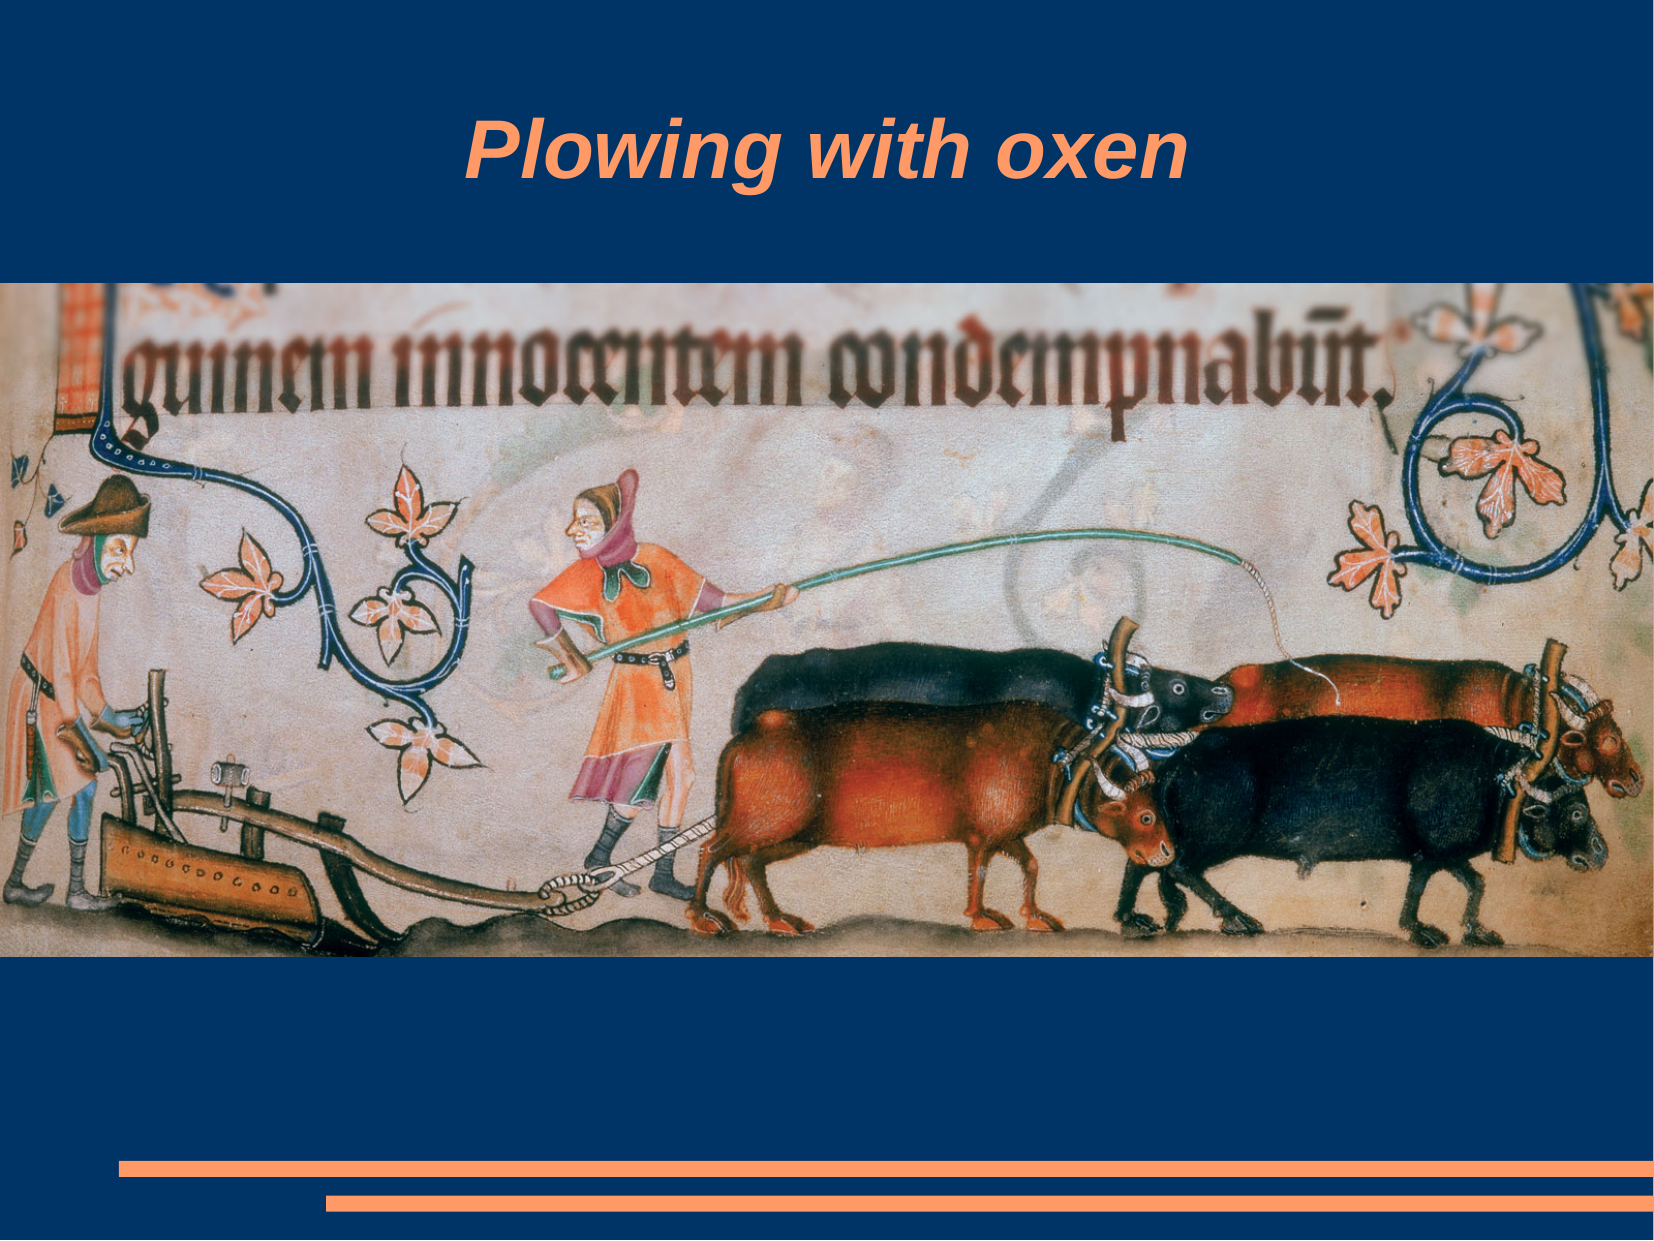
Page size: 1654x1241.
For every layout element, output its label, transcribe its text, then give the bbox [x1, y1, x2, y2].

picture [0, 283, 1654, 957]
title Plowing with oxen [121, 46, 1534, 254]
